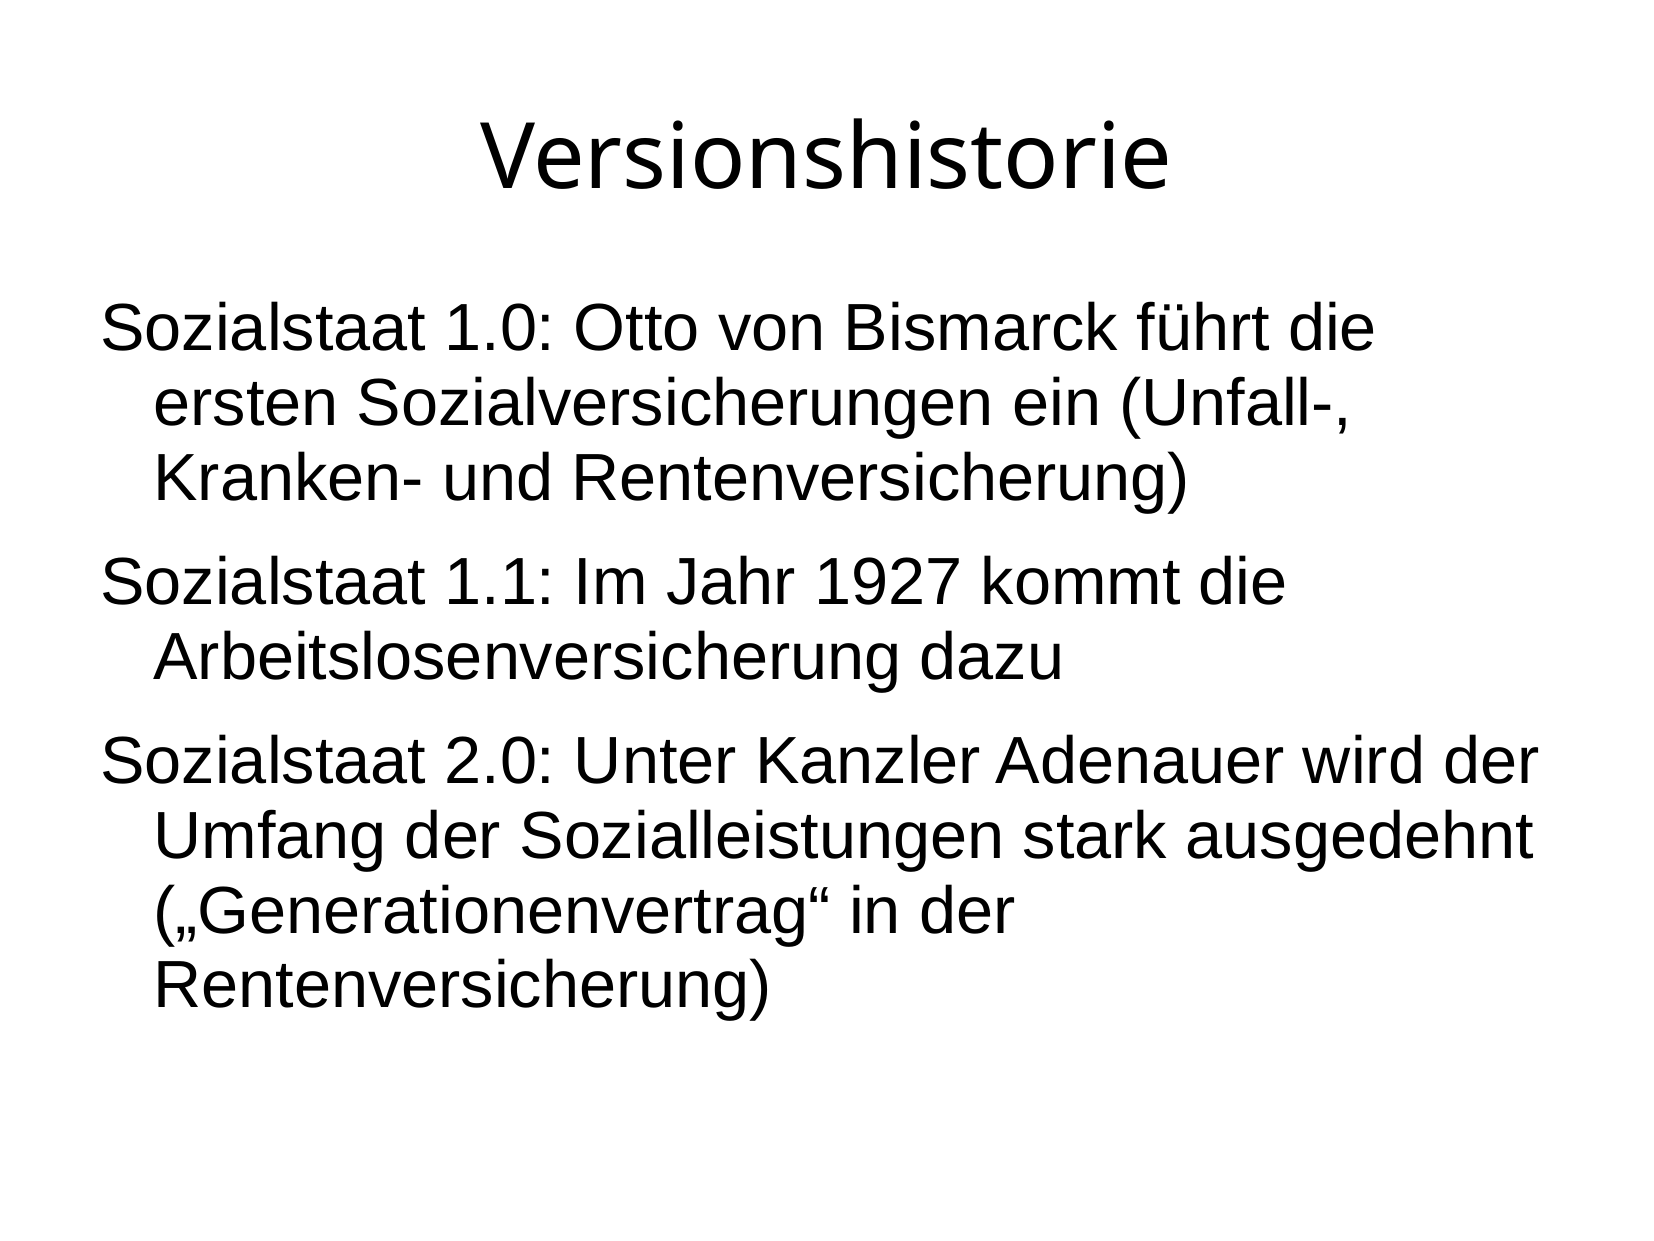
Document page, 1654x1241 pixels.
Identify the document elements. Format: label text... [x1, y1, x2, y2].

title Versionshistorie [82, 49, 1571, 257]
list Sozialstaat 1.0: Otto von Bismarck führt die ersten Sozialversicherungen ein (Unfall-, Kranken- und Rentenversicherung) Sozialstaat 1.1: Im Jahr 1927 kommt die Arbeitslosenversicherung dazu Sozialstaat 2.0: Unter Kanzler Adenauer wird der Umfang der Sozialleistungen stark ausgedehnt („Generationenvertrag“ in der Rentenversicherung) [82, 290, 1571, 1094]
